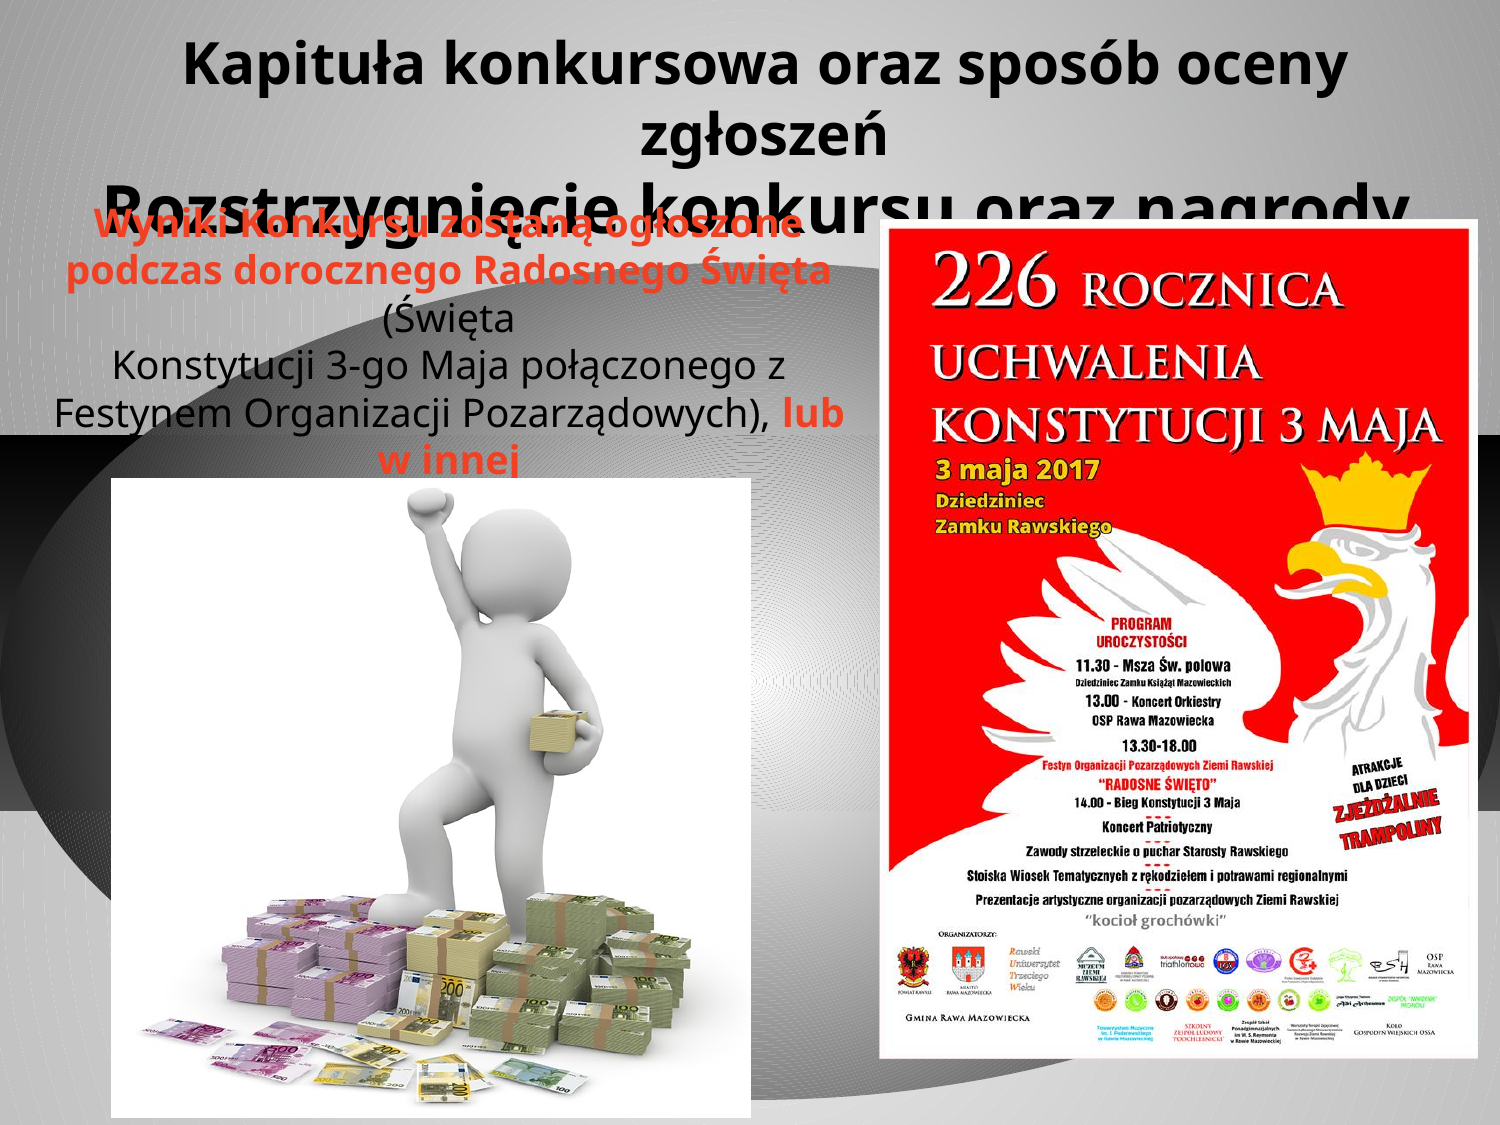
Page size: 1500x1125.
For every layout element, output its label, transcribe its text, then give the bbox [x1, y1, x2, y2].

picture [111, 478, 751, 1118]
picture [879, 219, 1478, 1059]
title Kapituła konkursowa oraz sposób oceny zgłoszeń Rozstrzygnięcie konkursu oraz nagrody [17, 19, 1483, 185]
text_box Wyniki Konkursu zostaną ogłoszone podczas dorocznego Radosnego Święta (Święta Konstytucji 3-go Maja połączonego z Festynem Organizacji Pozarządowych), lub w innej uroczystej formie. [18, 190, 880, 538]
